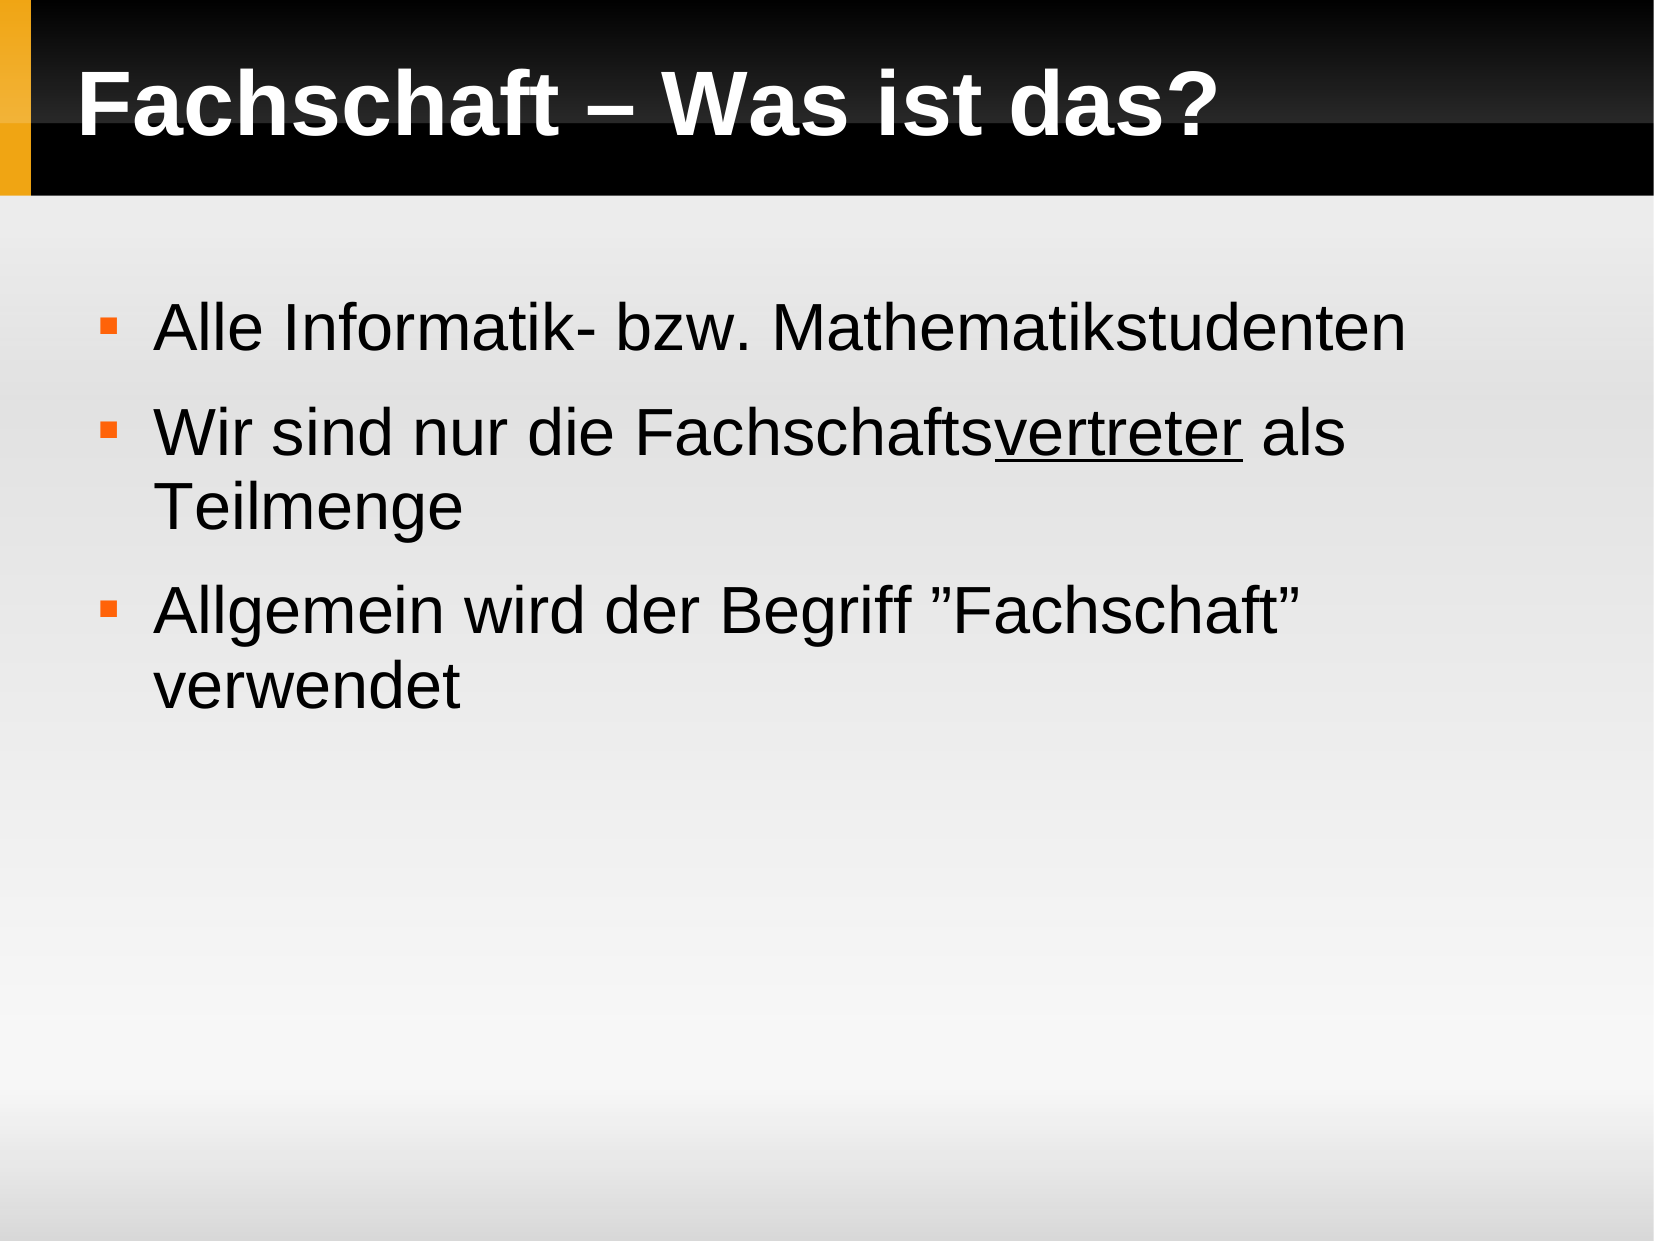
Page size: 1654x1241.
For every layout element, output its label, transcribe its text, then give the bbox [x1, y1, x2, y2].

picture [0, 0, 1654, 1241]
list Alle Informatik- bzw. Mathematikstudenten Wir sind nur die Fachschaftsvertreter als Teilmenge Allgemein wird der Begriff ”Fachschaft” verwendet [82, 290, 1571, 1109]
title Fachschaft – Was ist das? [76, 0, 1565, 208]
